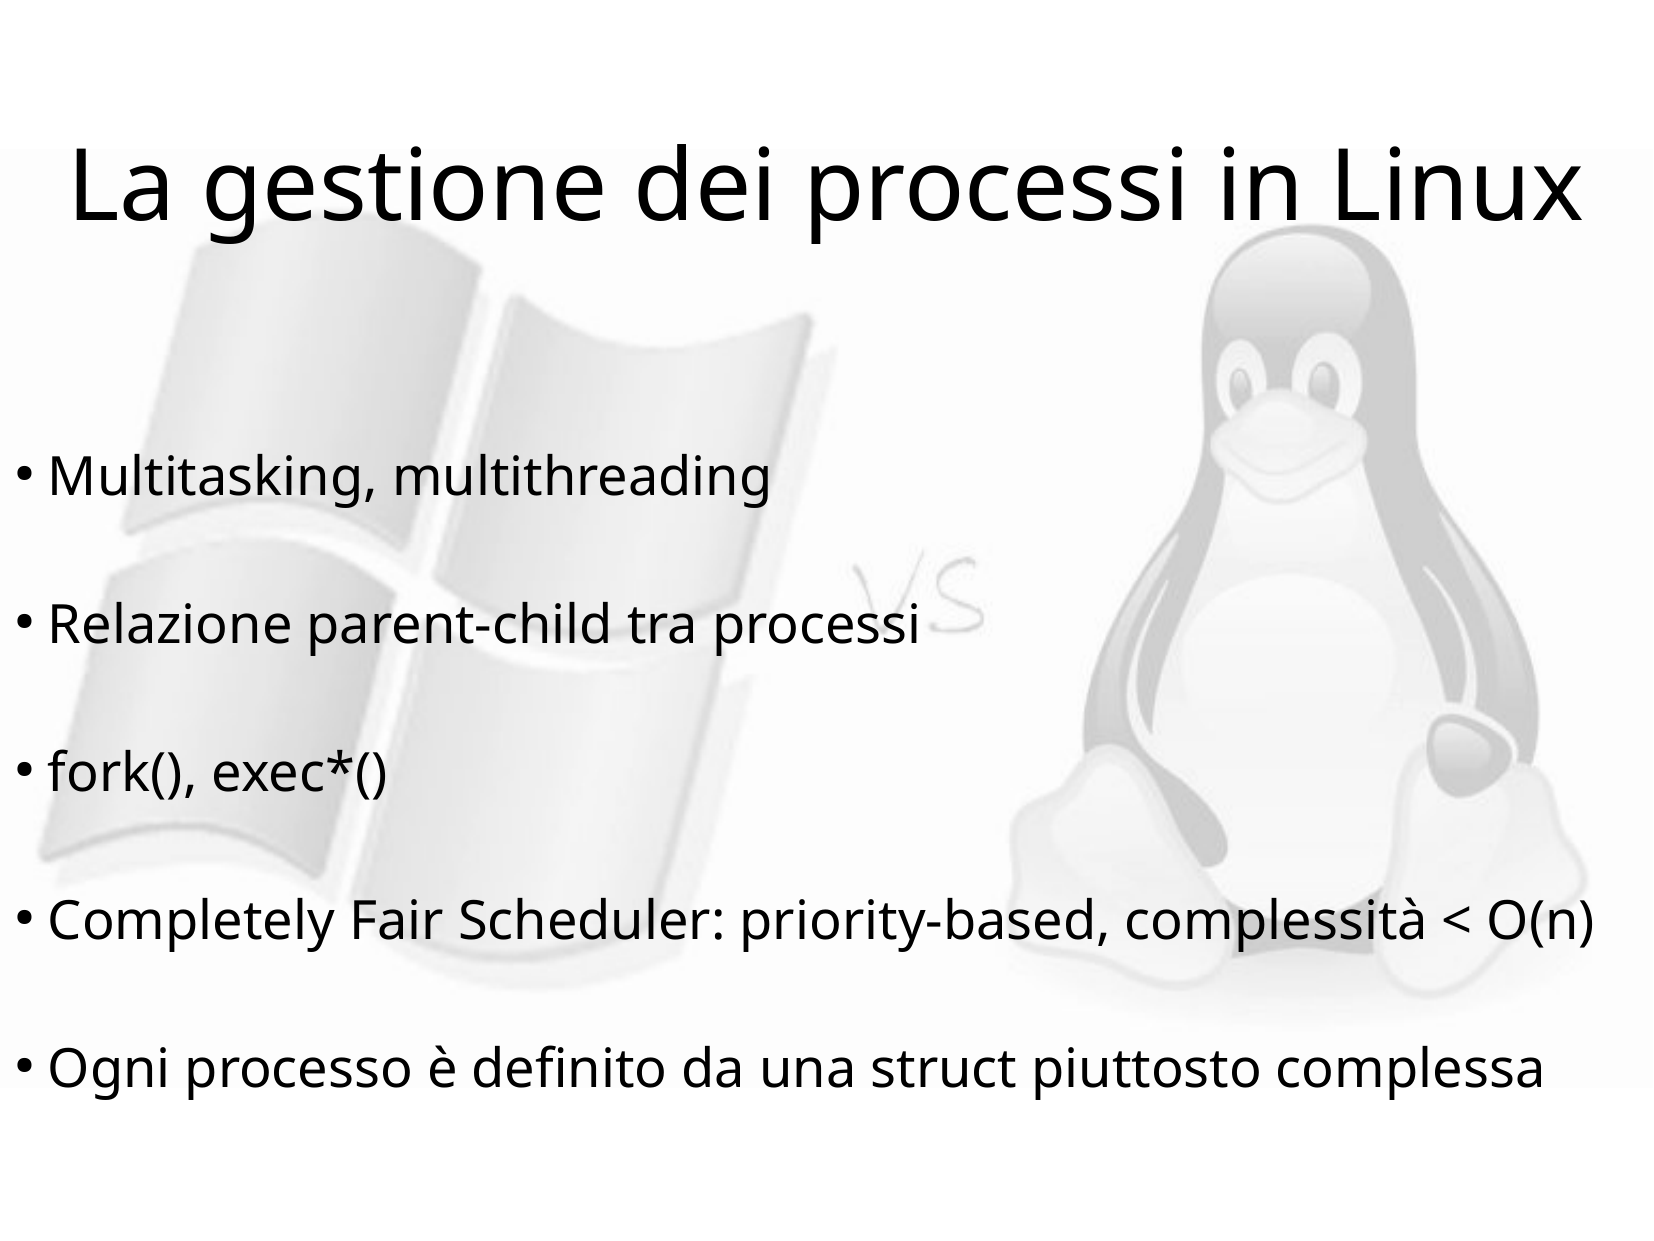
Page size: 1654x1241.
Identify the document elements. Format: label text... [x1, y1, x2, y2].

picture [305, 1061, 320, 1070]
picture [55, 1052, 81, 1083]
picture [1237, 1061, 1254, 1084]
picture [479, 1061, 495, 1084]
picture [642, 1061, 659, 1084]
picture [833, 1073, 847, 1084]
picture [721, 1073, 735, 1084]
picture [1309, 1061, 1326, 1084]
picture [1159, 1061, 1176, 1084]
picture [247, 1061, 264, 1084]
picture [1394, 1061, 1410, 1084]
picture [193, 1061, 209, 1084]
text_box La gestione dei processi in Linux Multitasking, multithreading Relazione parent-child tra processi fork(), exec*() Completely Fair Scheduler: priority-based, complessità < O(n) Ogni processo è definito da una struct piuttosto complessa [0, 106, 1653, 1019]
picture [1040, 1083, 1049, 1088]
picture [512, 1061, 527, 1070]
picture [435, 1061, 450, 1070]
picture [1522, 1073, 1536, 1084]
picture [388, 1061, 405, 1084]
picture [193, 1083, 202, 1088]
picture [1394, 1083, 1403, 1088]
picture [98, 1061, 114, 1084]
picture [0, 1019, 1653, 1088]
picture [1440, 1061, 1455, 1070]
picture [689, 1061, 705, 1084]
picture [1040, 1061, 1056, 1084]
